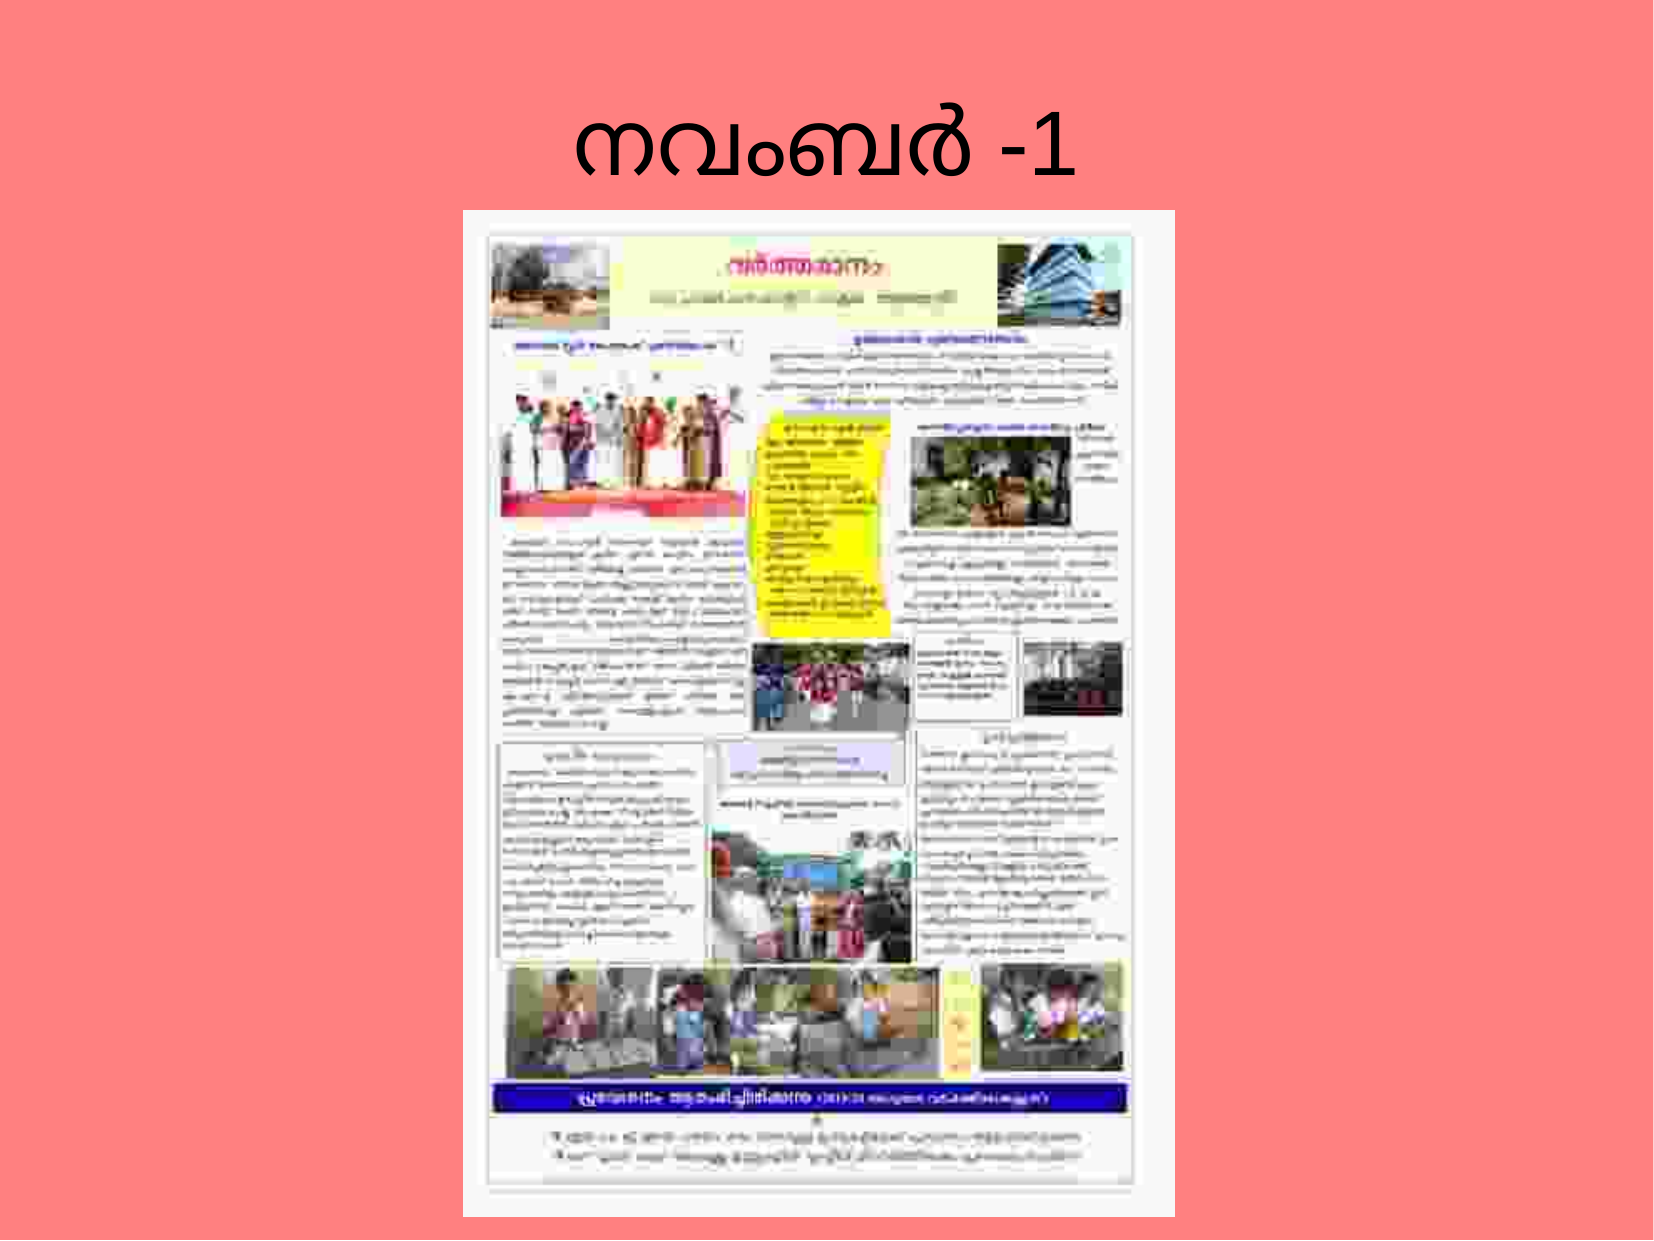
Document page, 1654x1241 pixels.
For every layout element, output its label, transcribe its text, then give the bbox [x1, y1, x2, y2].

title നവംബര്‍ -1 [82, 49, 1571, 257]
picture [463, 210, 1175, 1217]
